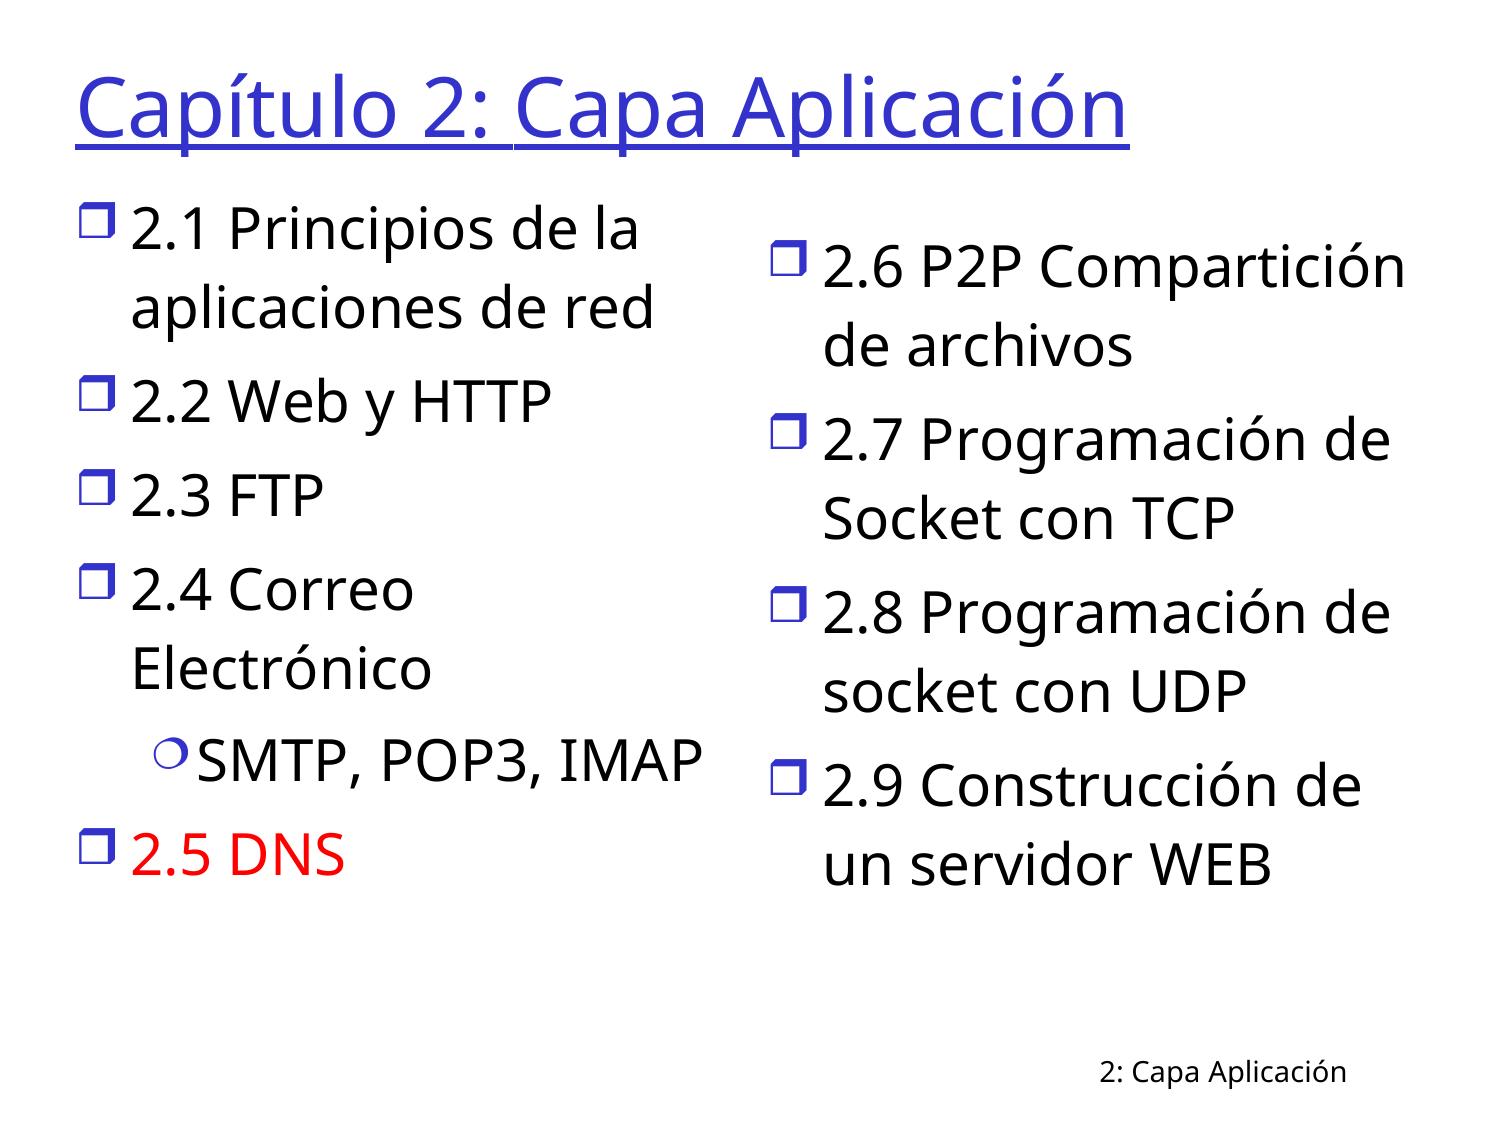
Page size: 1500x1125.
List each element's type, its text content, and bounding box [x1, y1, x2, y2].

list 2.6 P2P Compartición de archivos 2.7 Programación de Socket con TCP 2.8 Programación de socket con UDP 2.9 Construcción de un servidor WEB [766, 224, 1426, 968]
list 2.1 Principios de la aplicaciones de red 2.2 Web y HTTP 2.3 FTP 2.4 Correo Electrónico SMTP, POP3, IMAP 2.5 DNS [75, 187, 734, 1021]
title Capítulo 2: Capa Aplicación [75, 23, 1426, 188]
